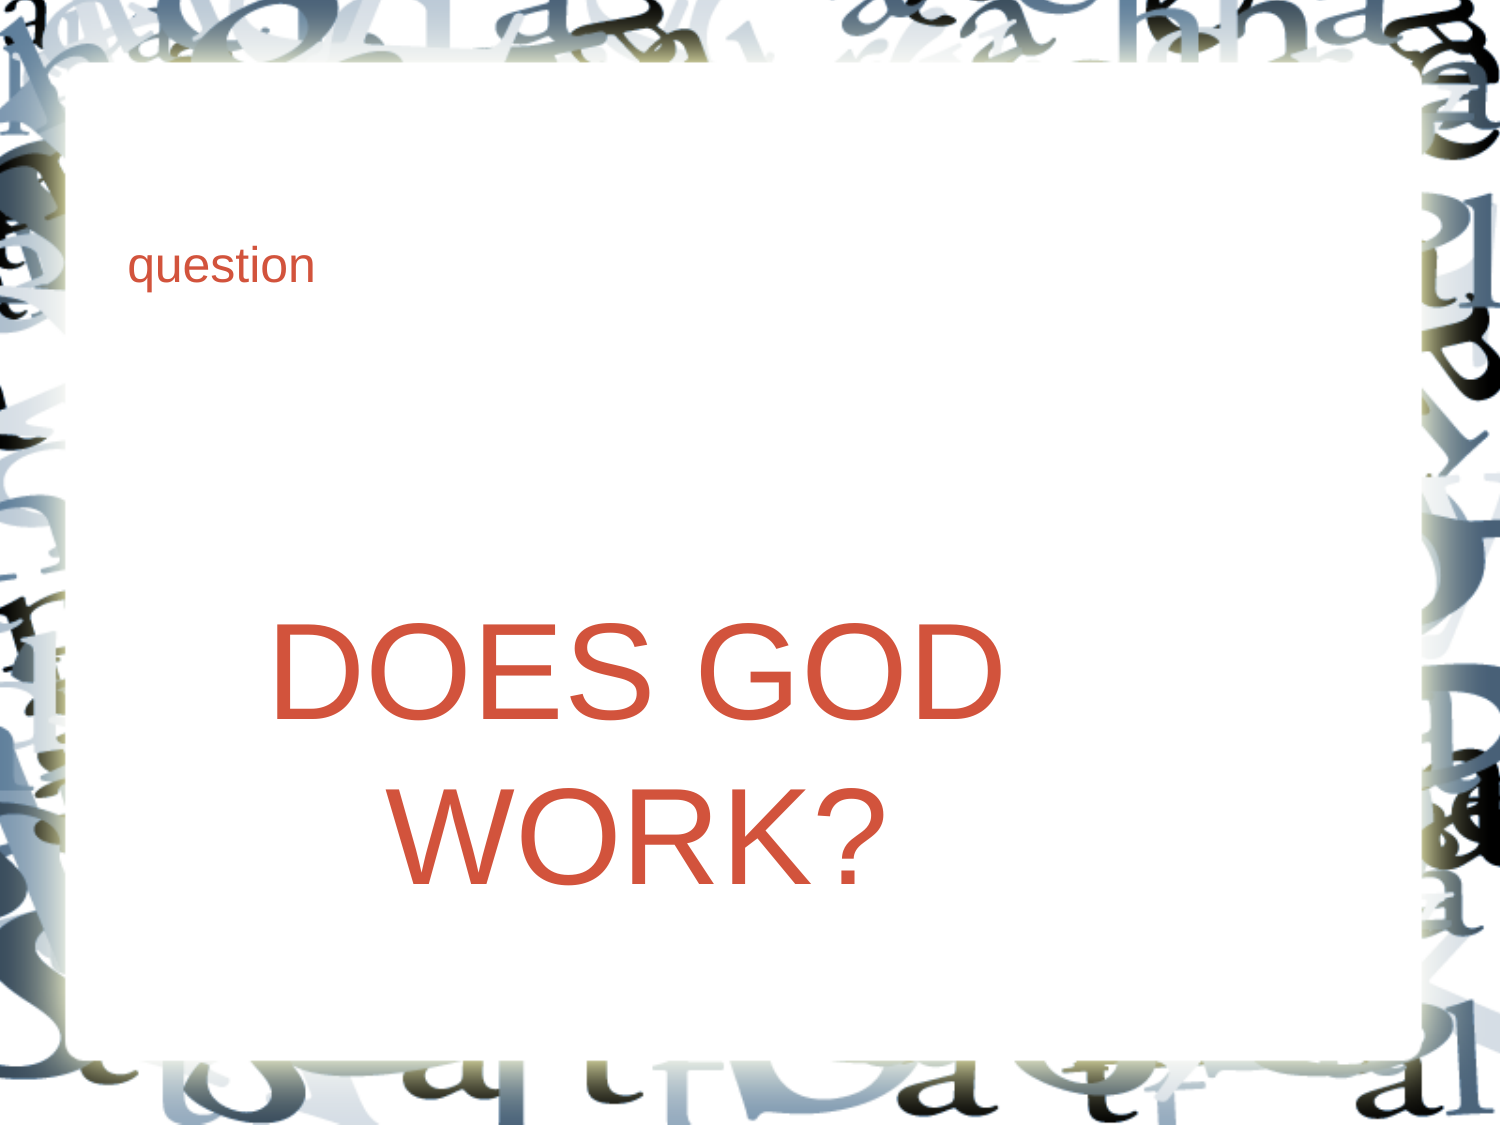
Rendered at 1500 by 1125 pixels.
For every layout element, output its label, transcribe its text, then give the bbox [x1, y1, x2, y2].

title question [112, 224, 1400, 542]
picture [0, 0, 1500, 1125]
subtitle DOES GOD WORK? [112, 575, 1163, 863]
